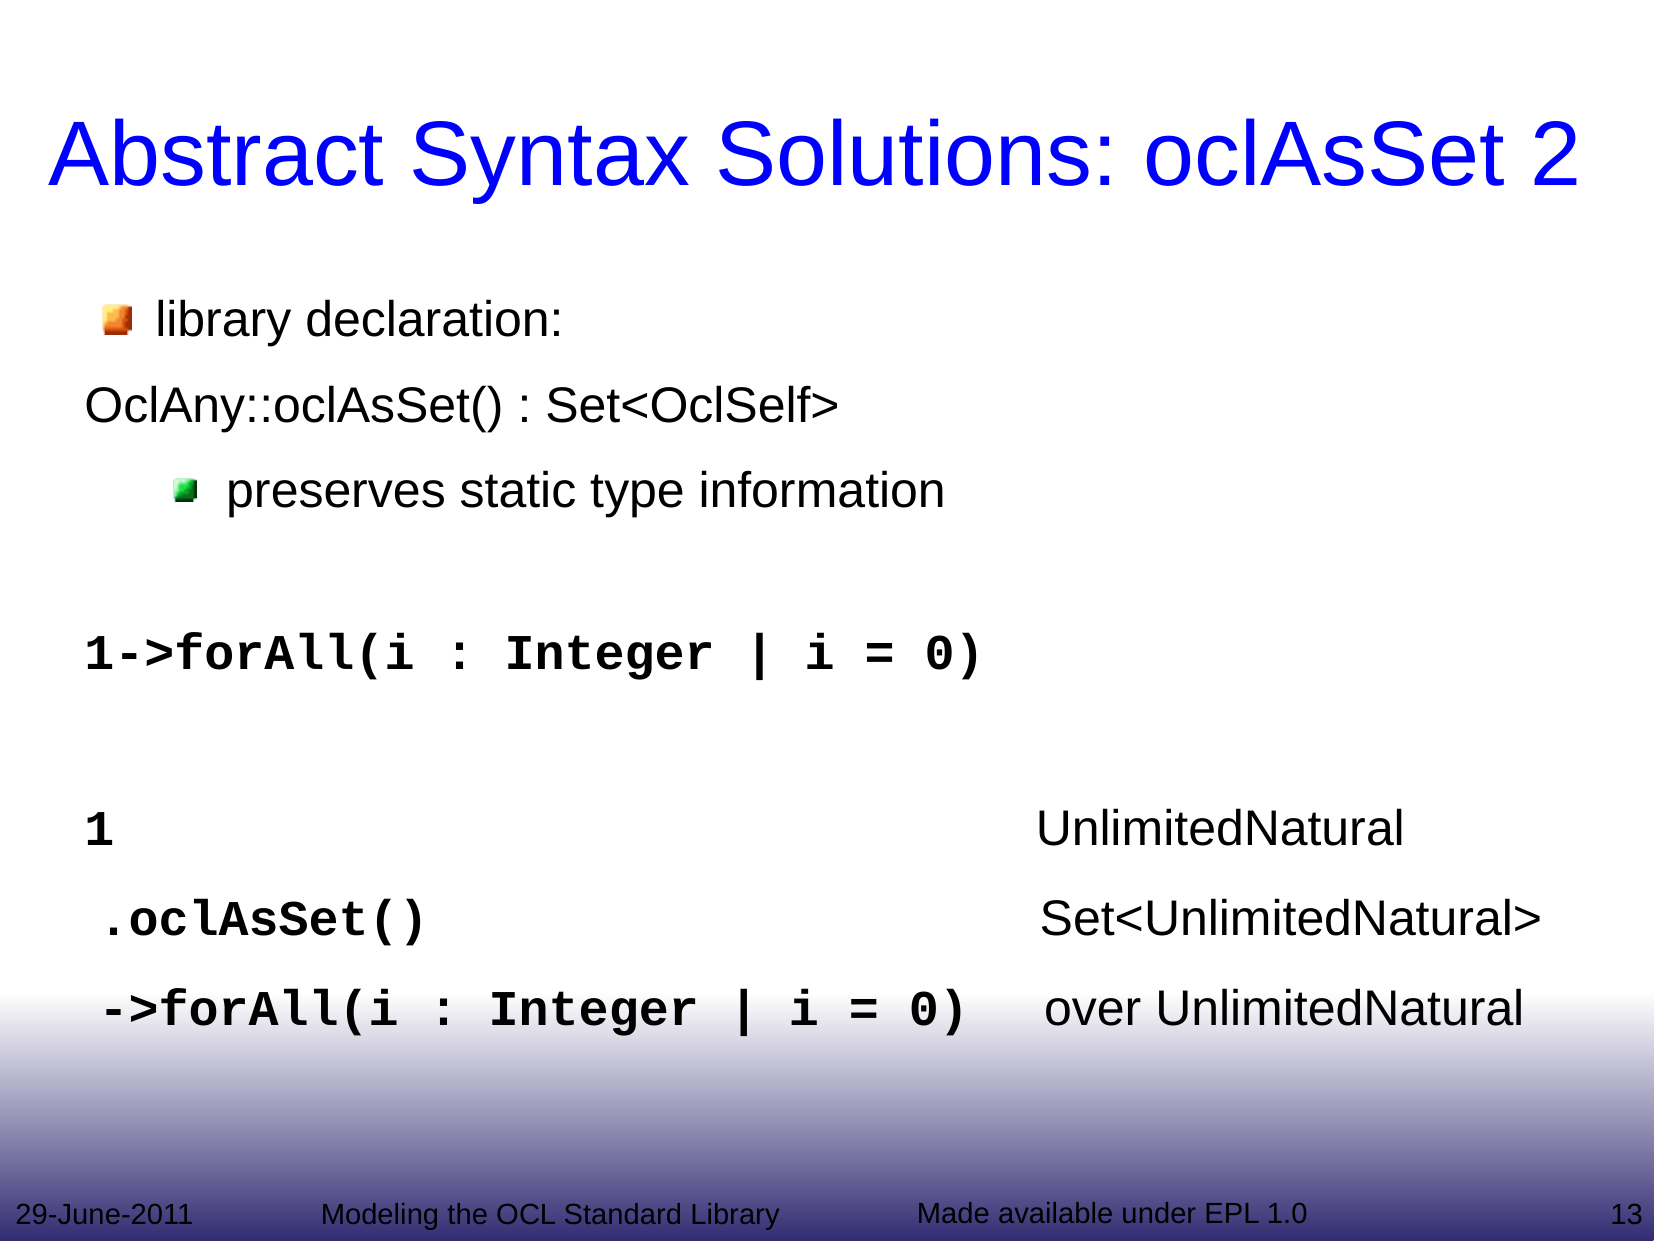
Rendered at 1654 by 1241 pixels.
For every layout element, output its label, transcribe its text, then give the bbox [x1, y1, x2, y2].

list library declaration: OclAny::oclAsSet() : Set<OclSelf> preserves static type information 1->forAll(i : Integer | i = 0) 1 UnlimitedNatural .oclAsSet() Set<UnlimitedNatural> ->forAll(i : Integer | i = 0) over UnlimitedNatural [84, 291, 1573, 1111]
title Abstract Syntax Solutions: oclAsSet 2 [35, 50, 1597, 258]
